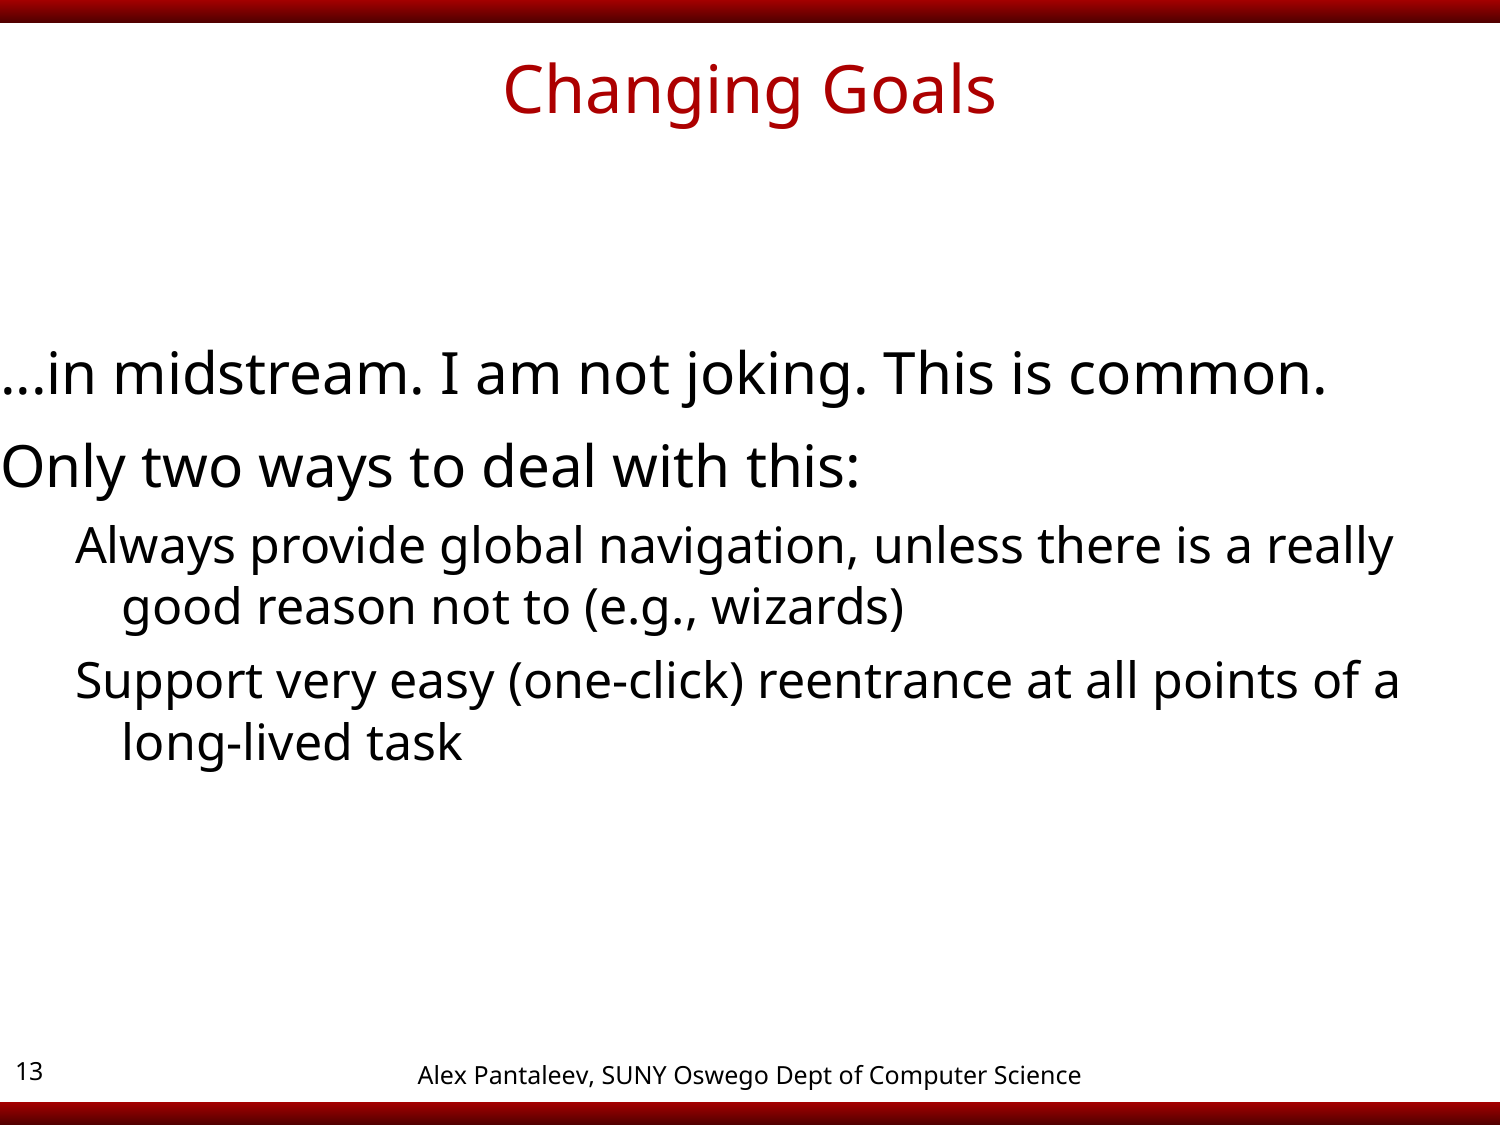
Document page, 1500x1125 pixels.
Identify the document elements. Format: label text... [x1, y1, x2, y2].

list ...in midstream. I am not joking. This is common. Only two ways to deal with this: Always provide global navigation, unless there is a really good reason not to (e.g., wizards) Support very easy (one-click) reentrance at all points of a long-lived task [0, 337, 1476, 1063]
title Changing Goals [0, 24, 1500, 150]
